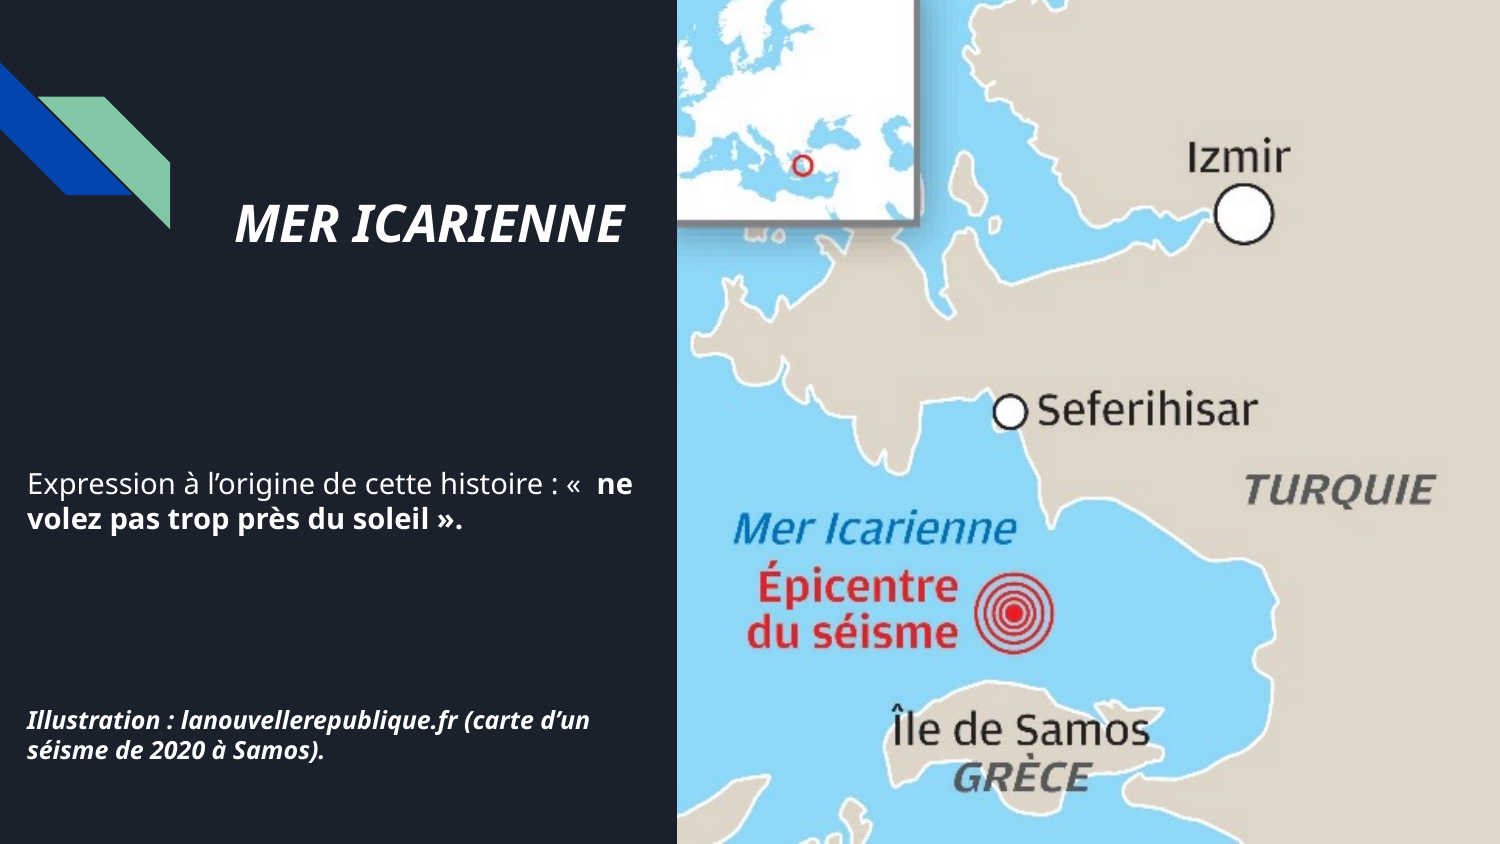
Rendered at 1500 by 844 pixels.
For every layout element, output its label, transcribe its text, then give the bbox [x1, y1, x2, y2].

text_box Expression à l’origine de cette histoire : « ne volez pas trop près du soleil ». Illustration : lanouvellerepublique.fr (carte d’un séisme de 2020 à Samos). [12, 450, 678, 781]
text_box MER ICARIENNE [219, 175, 1500, 269]
picture [677, 269, 1500, 844]
picture [677, 0, 1500, 175]
